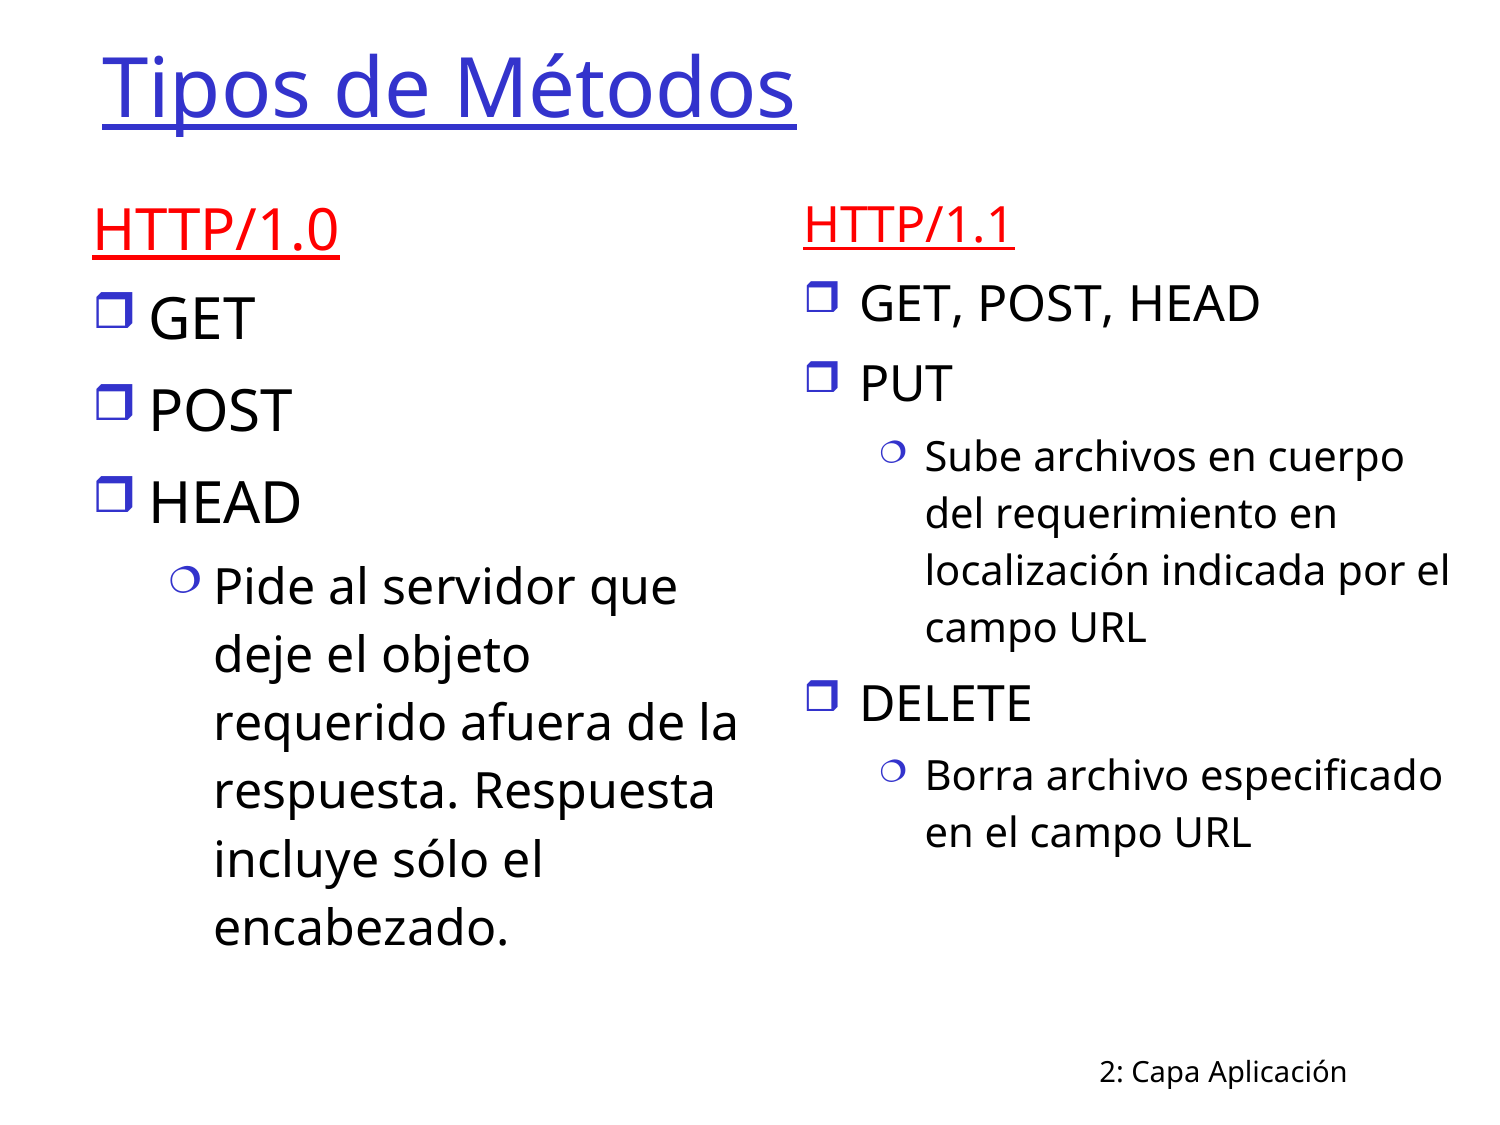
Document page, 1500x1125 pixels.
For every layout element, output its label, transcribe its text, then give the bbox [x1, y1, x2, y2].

list HTTP/1.0 GET POST HEAD Pide al servidor que deje el objeto requerido afuera de la respuesta. Respuesta incluye sólo el encabezado. [77, 186, 755, 1049]
list HTTP/1.1 GET, POST, HEAD PUT Sube archivos en cuerpo del requerimiento en localización indicada por el campo URL DELETE Borra archivo especificado en el campo URL [788, 186, 1466, 1049]
title Tipos de Métodos [87, 23, 1463, 150]
